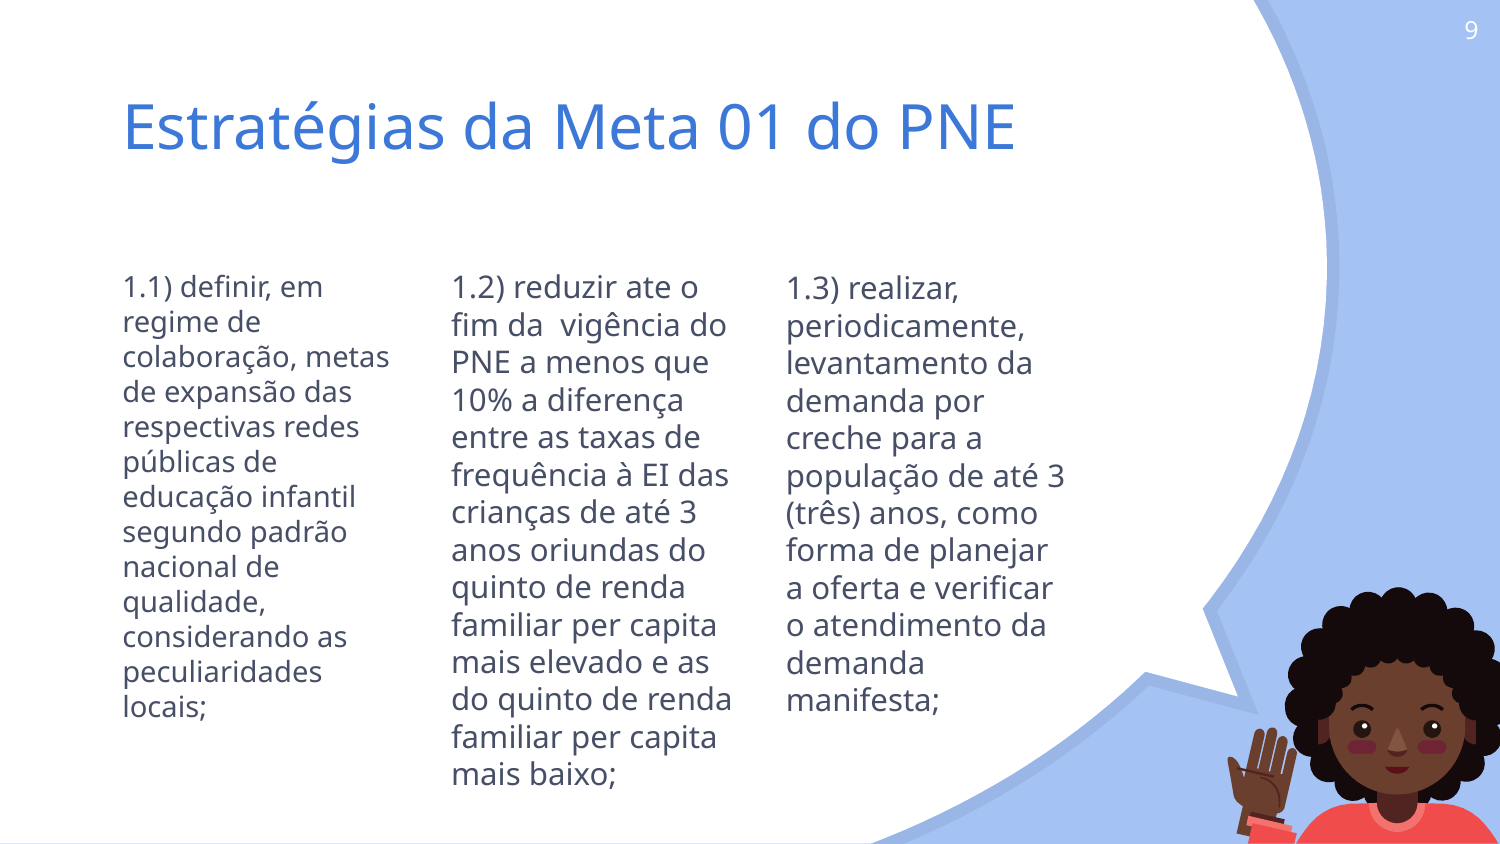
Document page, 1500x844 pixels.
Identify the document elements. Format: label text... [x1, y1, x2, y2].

list 1.3) realizar, periodicamente, levantamento da demanda por creche para a população de até 3 (três) anos, como forma de planejar a oferta e verificar o atendimento da demanda manifesta; [770, 253, 1087, 722]
text_box [1227, 587, 1500, 844]
title Estratégias da Meta 01 do PNE [107, 55, 1264, 178]
list 1.1) definir, em regime de colaboração, metas de expansão das respectivas redes públicas de educação infantil segundo padrão nacional de qualidade, considerando as peculiaridades locais; [107, 253, 423, 722]
list 1.2) reduzir ate o fim da vigência do PNE a menos que 10% a diferença entre as taxas de frequência à EI das crianças de até 3 anos oriundas do quinto de renda familiar per capita mais elevado e as do quinto de renda familiar per capita mais baixo; [435, 252, 768, 721]
slide_number <número> [1403, 0, 1494, 65]
